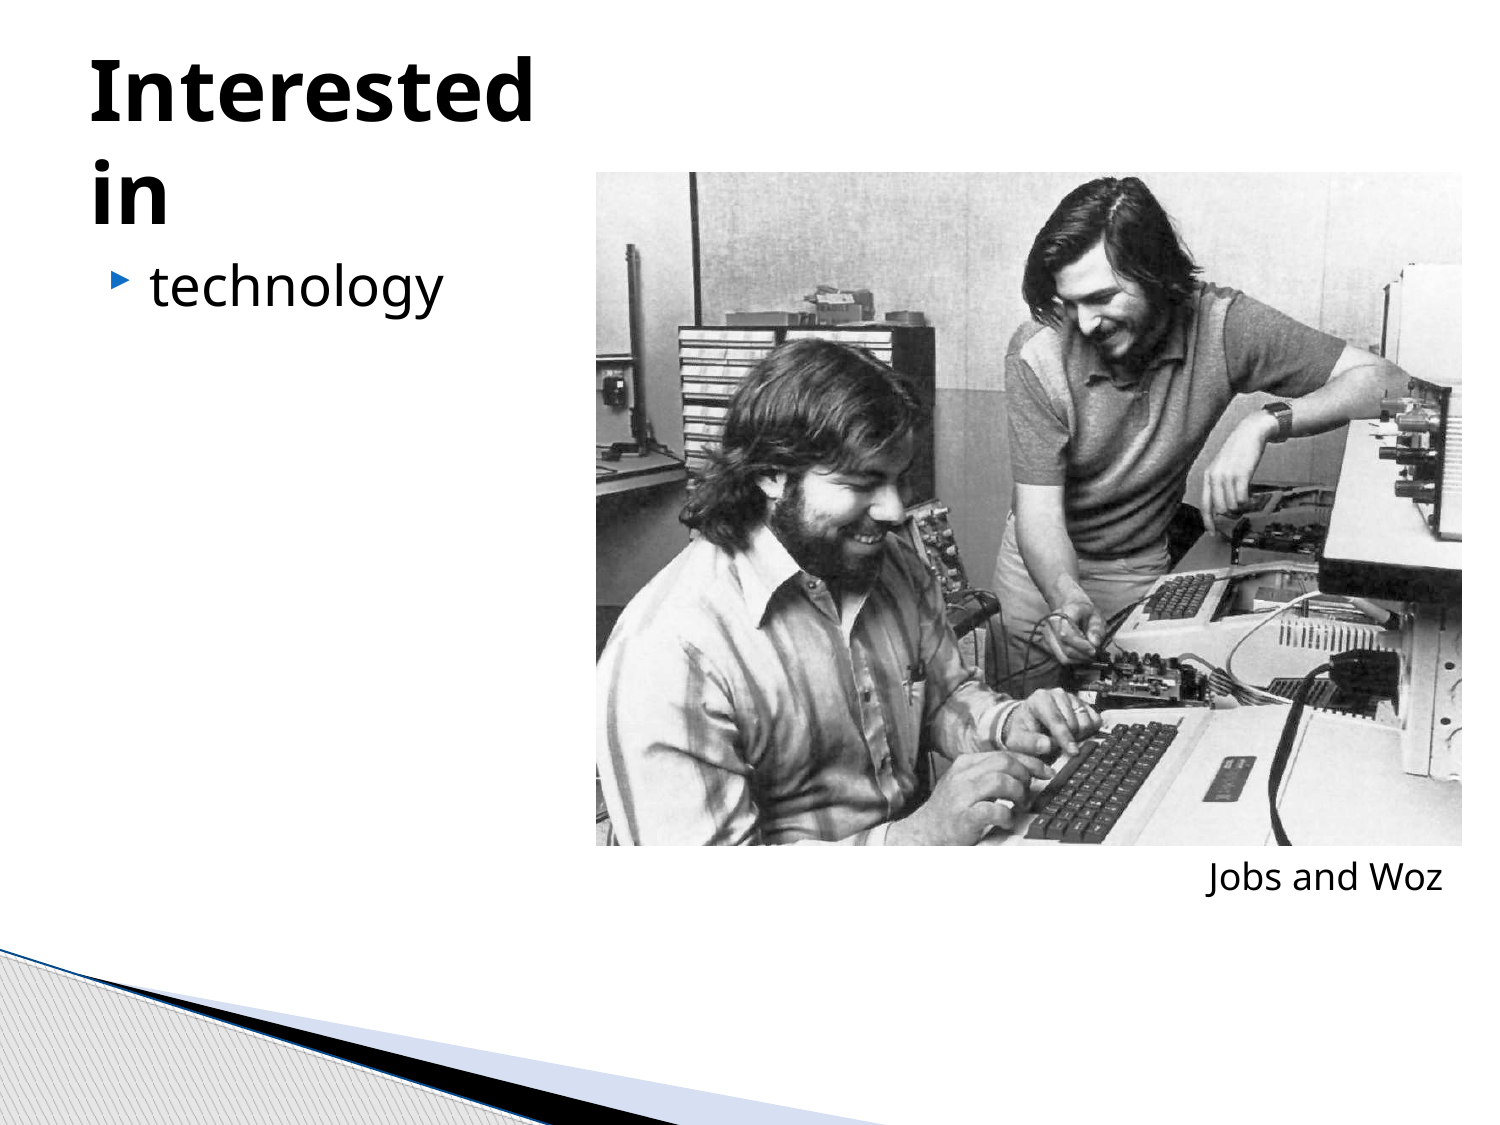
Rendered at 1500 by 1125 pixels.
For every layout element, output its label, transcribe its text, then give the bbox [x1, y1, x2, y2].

list technology [75, 242, 561, 504]
picture [596, 172, 1462, 846]
text_box Jobs and Woz [1193, 846, 1459, 906]
title Interested in [75, 45, 644, 233]
